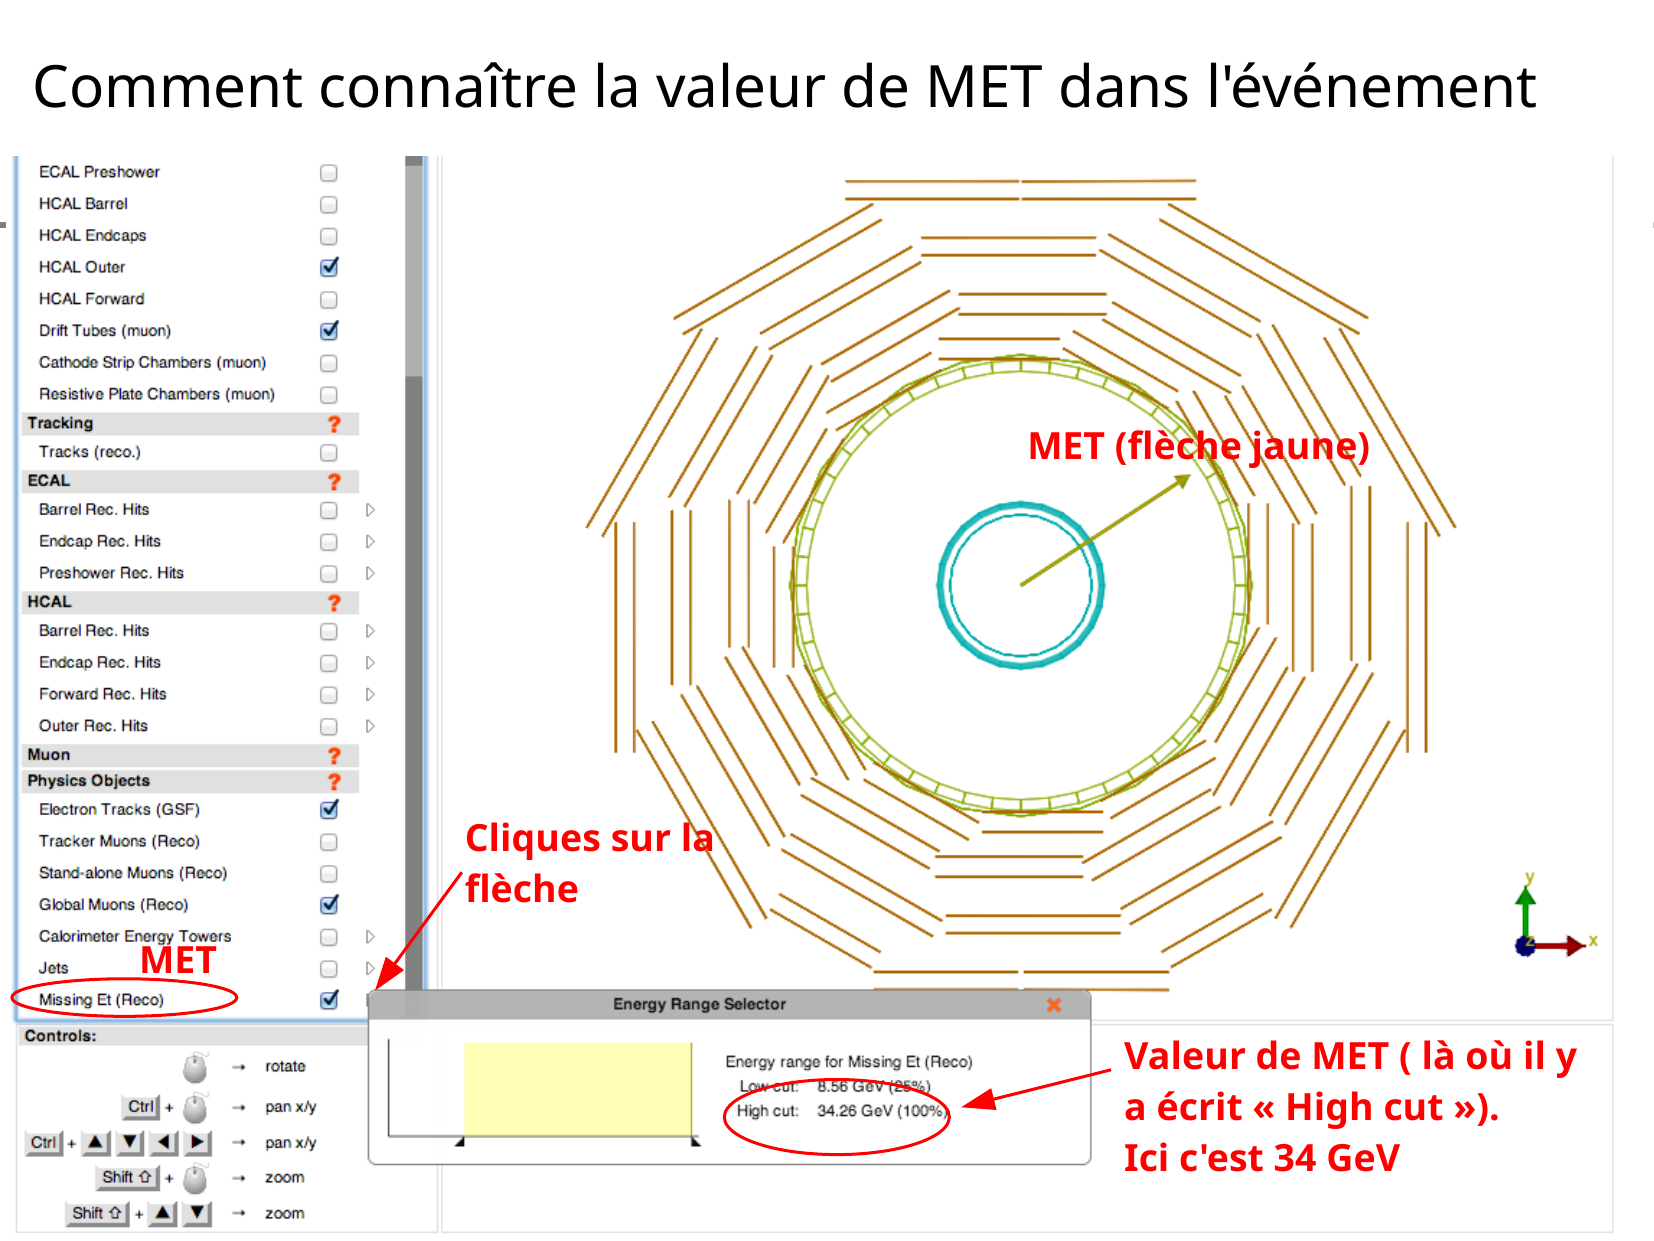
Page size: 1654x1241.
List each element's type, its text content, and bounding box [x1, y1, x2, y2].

text_box Cliques sur la flèche [450, 804, 853, 863]
picture [6, 156, 1654, 1239]
text_box [0, 5, 1654, 156]
text_box MET [124, 926, 527, 985]
text_box MET (flèche jaune) [1012, 412, 1415, 471]
text_box Valeur de MET ( là où il y a écrit « High cut »). Ici c'est 34 GeV [1109, 1022, 1613, 1168]
text_box Comment connaître la valeur de MET dans l'événement [18, 37, 1583, 120]
